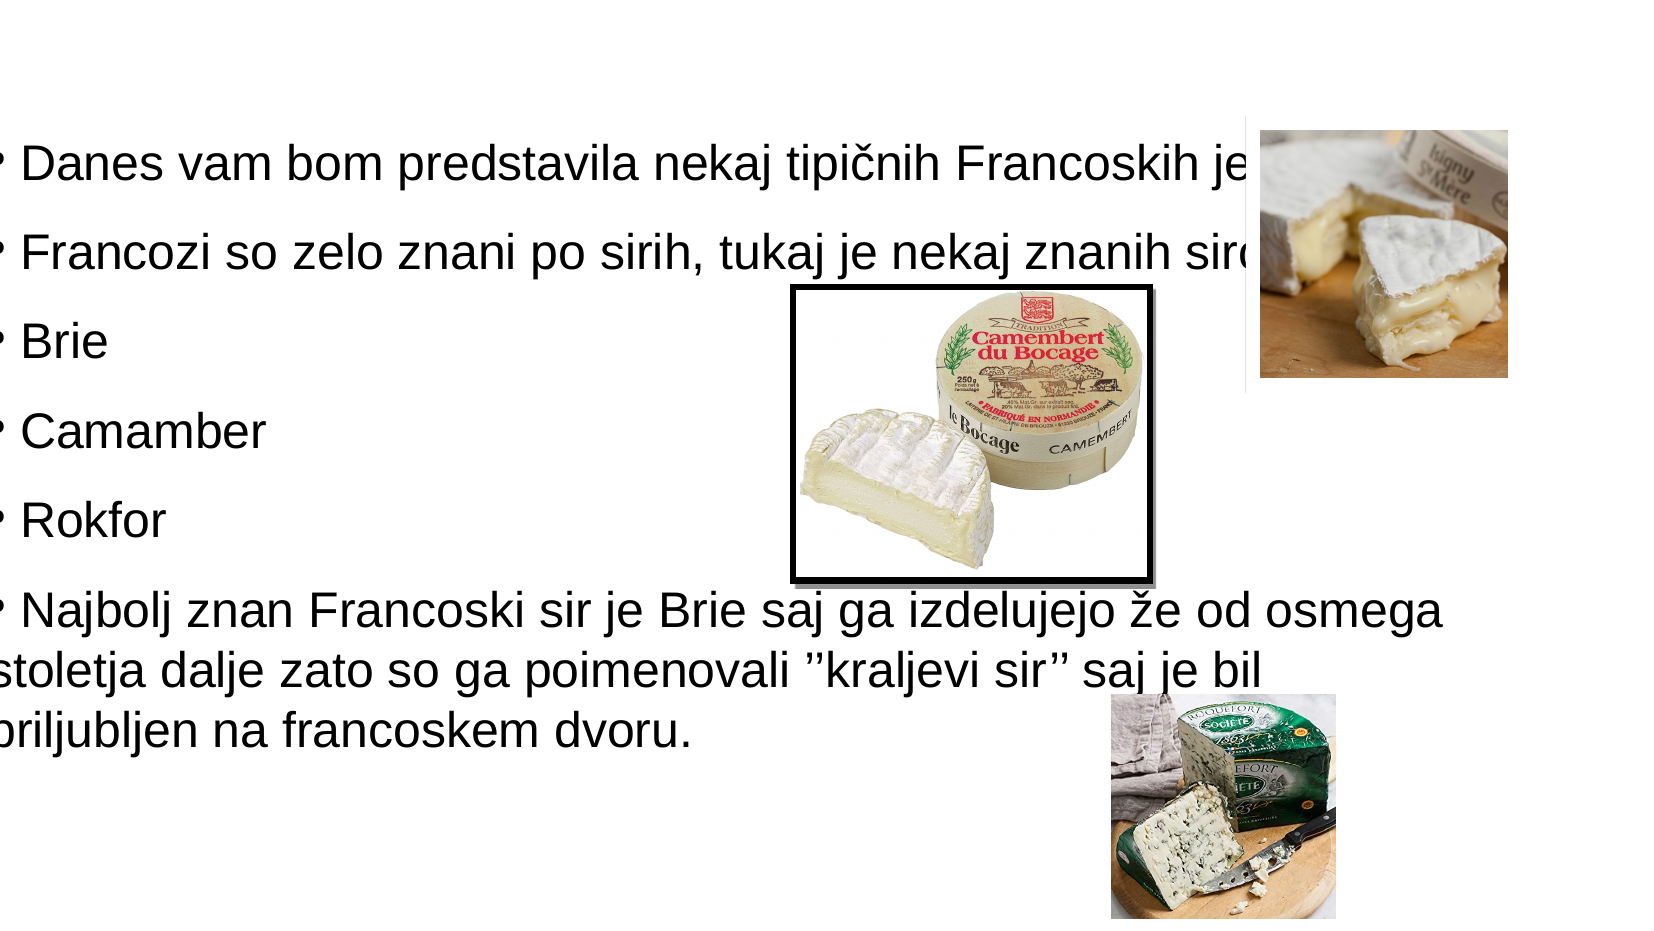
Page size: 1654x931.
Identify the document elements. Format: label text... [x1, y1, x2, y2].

list Danes vam bom predstavila nekaj tipičnih Francoskih jedi. Francozi so zelo znani po sirih, tukaj je nekaj znanih sirov: Brie Camamber Rokfor Najbolj znan Francoski sir je Brie saj ga izdelujejo že od osmega stoletja dalje zato so ga poimenovali ’’kraljevi sir’’ saj je bil priljubljen na francoskem dvoru. [0, 129, 1477, 839]
picture [796, 290, 1147, 578]
picture [1111, 694, 1336, 919]
picture [1260, 129, 1509, 378]
